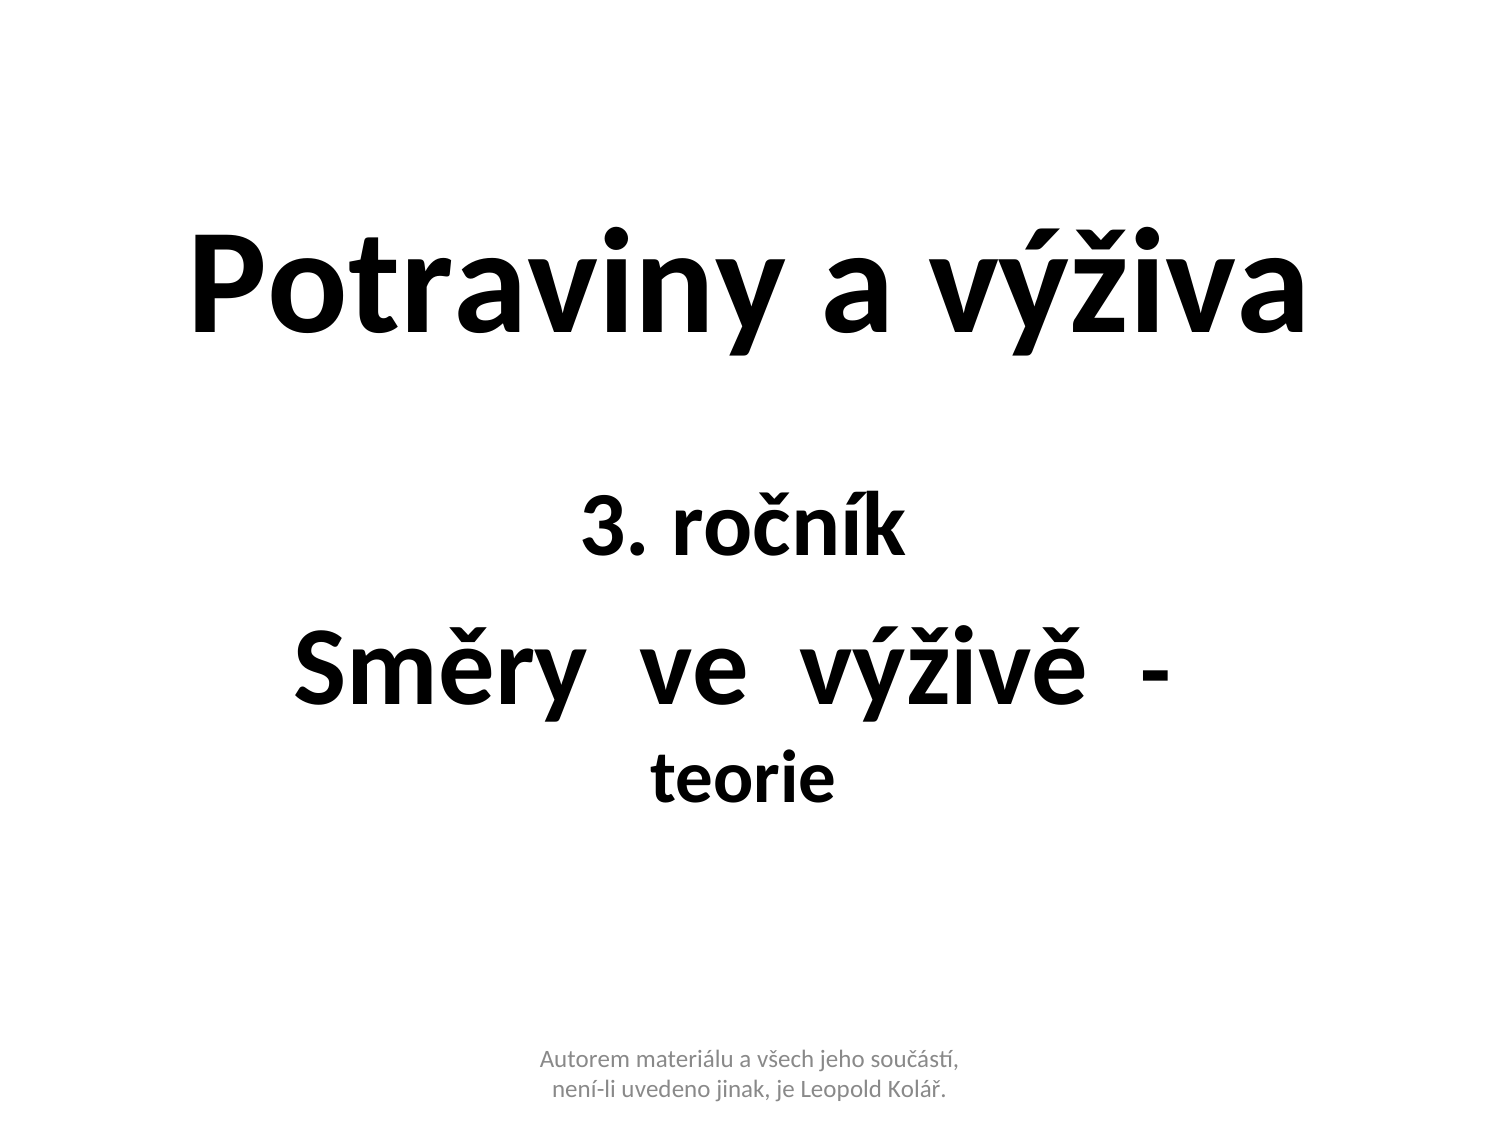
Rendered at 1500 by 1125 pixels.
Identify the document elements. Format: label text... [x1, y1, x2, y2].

text_box Autorem materiálu a všech jeho součástí, není-li uvedeno jinak, je Leopold Kolář. [512, 1042, 988, 1103]
title Potraviny a výživa [112, 137, 1388, 409]
text_box 3. ročník Směry ve výživě - teorie [218, 456, 1269, 925]
